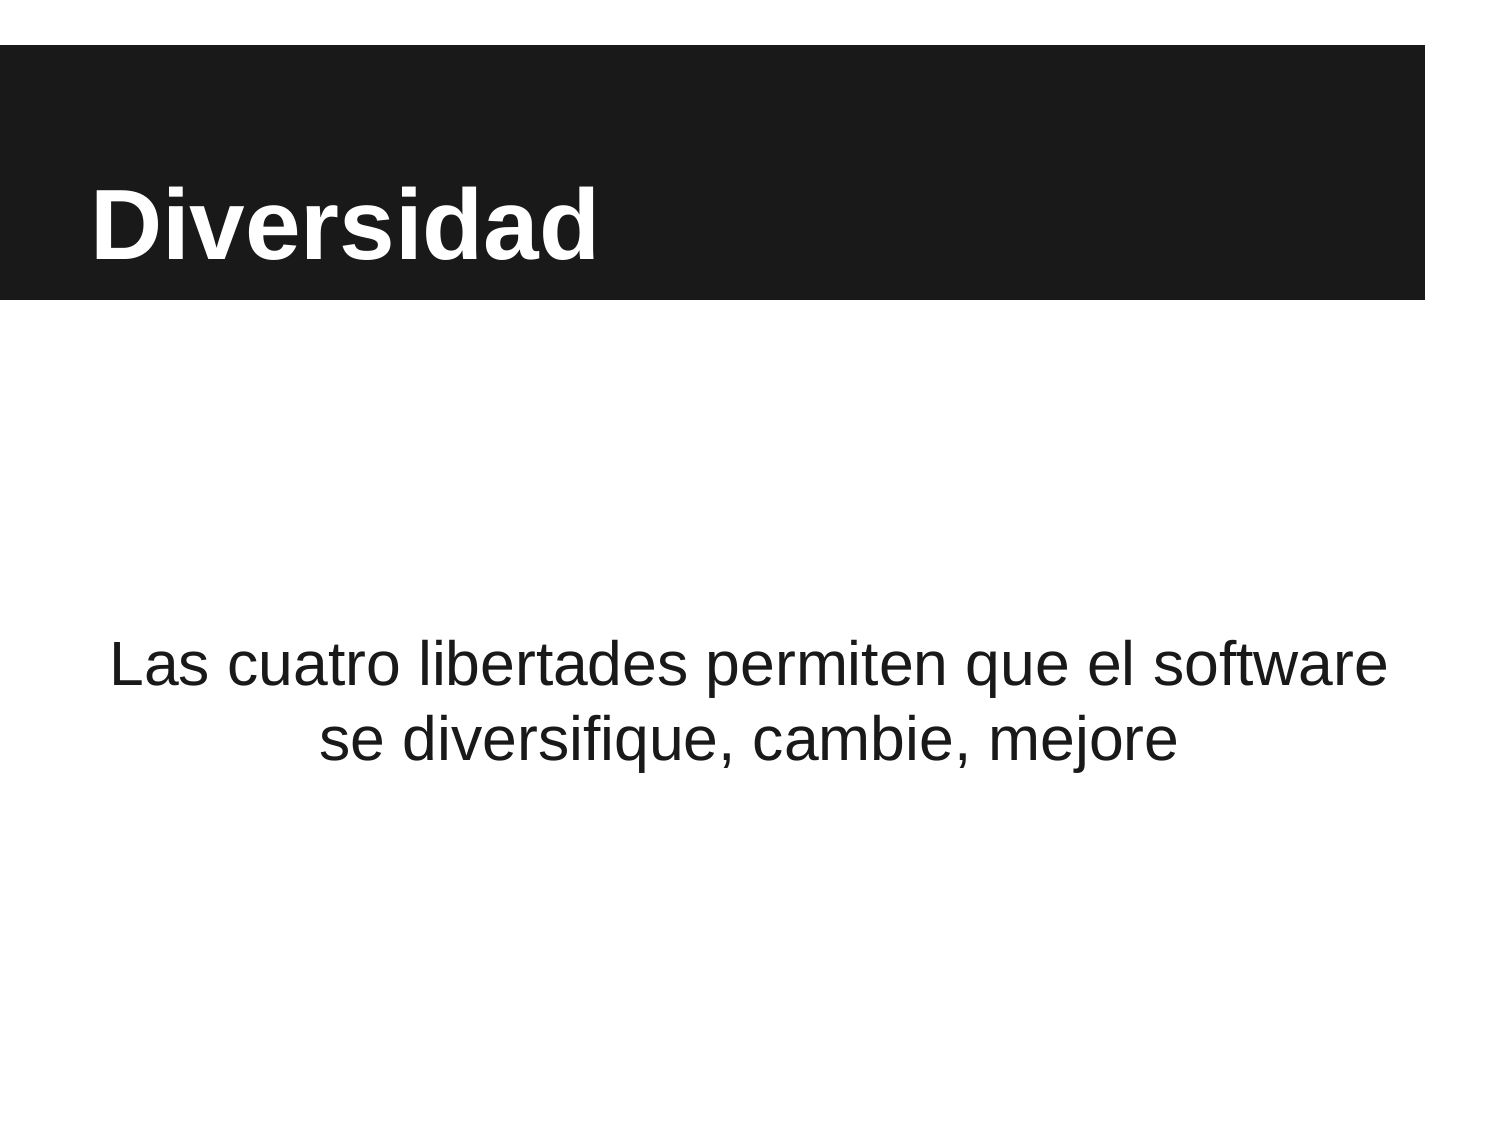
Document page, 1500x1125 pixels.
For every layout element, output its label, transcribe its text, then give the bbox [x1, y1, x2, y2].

title Diversidad [75, 45, 1426, 295]
list Las cuatro libertades permiten que el software se diversifique, cambie, mejore [75, 319, 1426, 1078]
